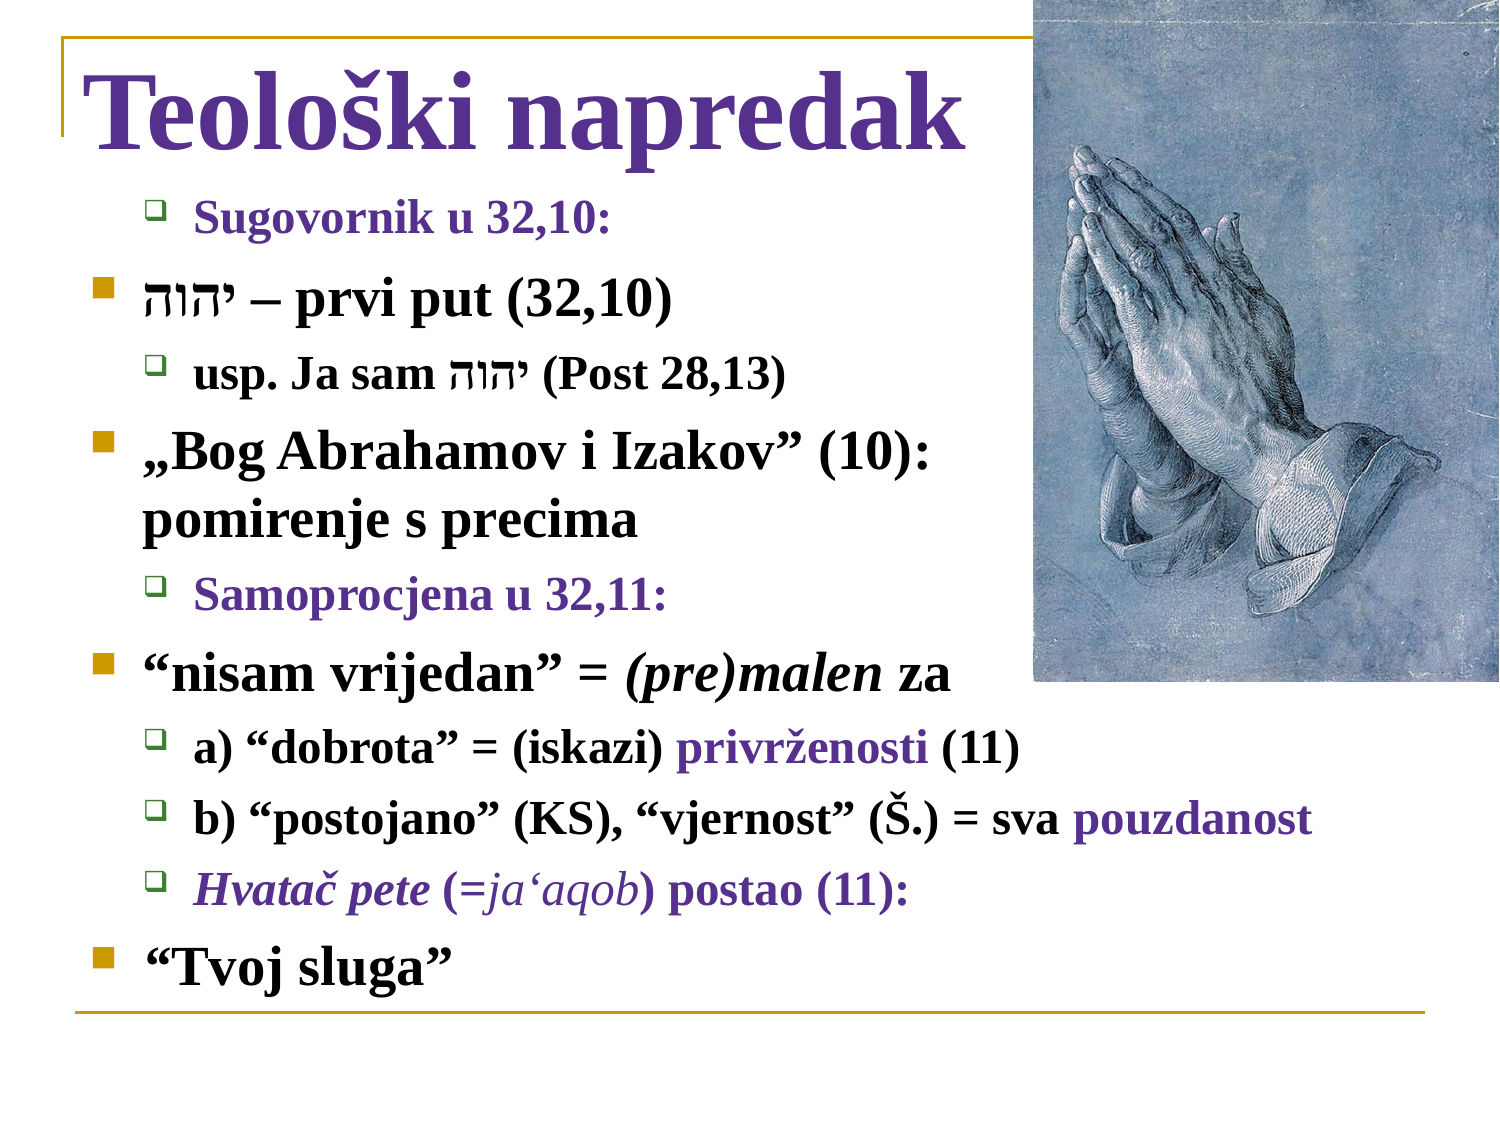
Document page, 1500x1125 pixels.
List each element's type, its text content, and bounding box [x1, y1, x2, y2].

list Sugovornik u 32,10: יהוה – prvi put (32,10) usp. Ja sam יהוה (Post 28,13) „Bog Abrahamov i Izakov” (10): pomirenje s precima Samoprocjena u 32,11: “nisam vrijedan” = (pre)malen za a) “dobrota” = (iskazi) privrženosti (11) b) “postojano” (KS), “vjernost” (Š.) = sva pouzdanost Hvatač pete (=ja‘aqob) postao (11): “Tvoj sluga” [75, 177, 1500, 1012]
picture [1033, 0, 1499, 682]
title Teološki napredak [67, 29, 1033, 217]
